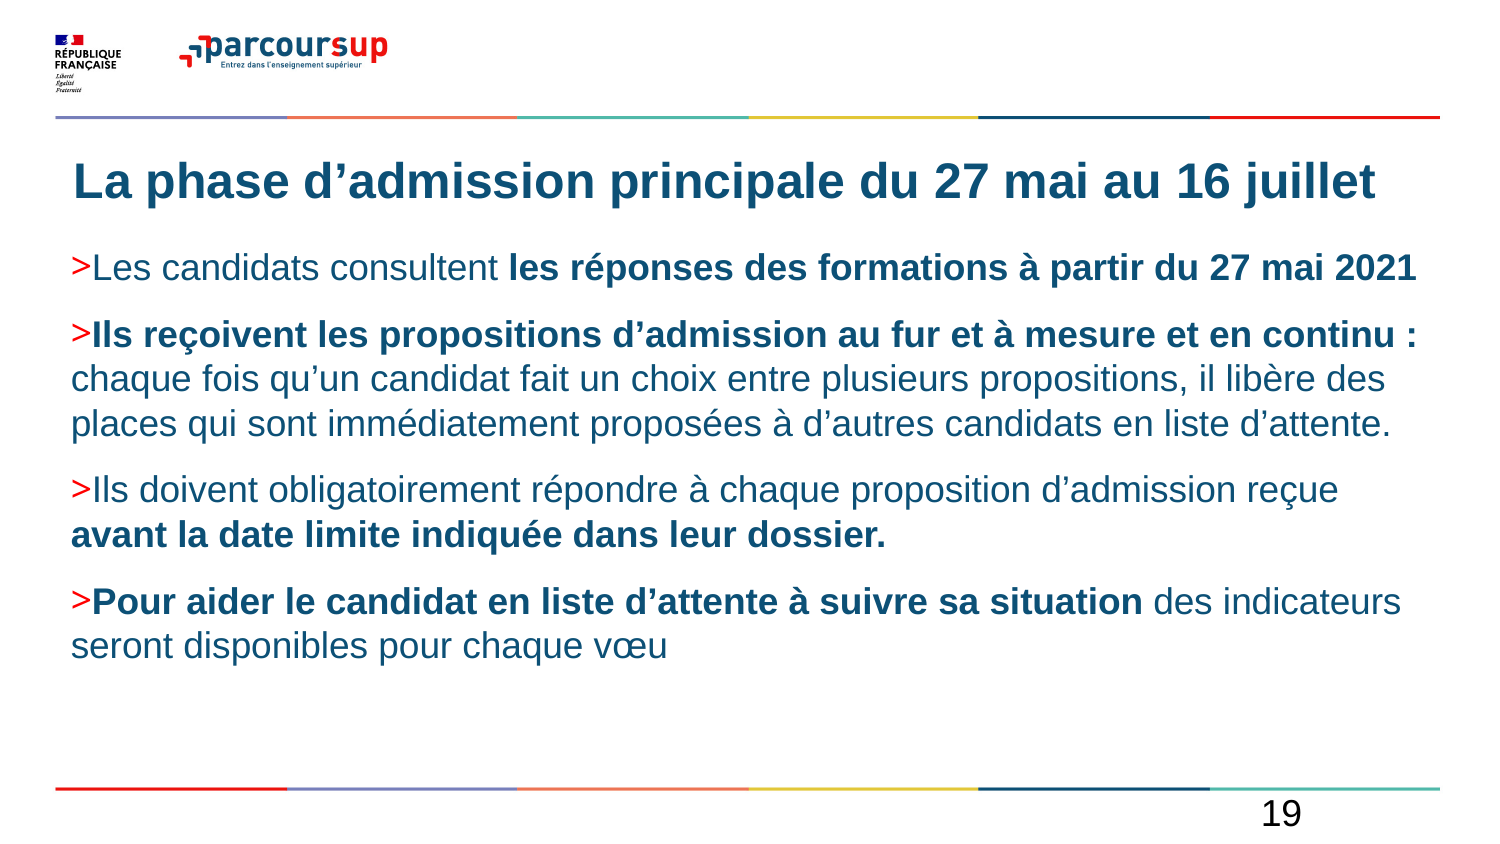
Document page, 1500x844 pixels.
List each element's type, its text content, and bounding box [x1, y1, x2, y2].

text_box [1246, 784, 1438, 844]
title La phase d’admission principale du 27 mai au 16 juillet [59, 147, 1500, 221]
list Les candidats consultent les réponses des formations à partir du 27 mai 2021 Ils reçoivent les propositions d’admission au fur et à mesure et en continu : chaque fois qu’un candidat fait un choix entre plusieurs propositions, il libère des places qui sont immédiatement proposées à d’autres candidats en liste d’attente. Ils doivent obligatoirement répondre à chaque proposition d’admission reçue avant la date limite indiquée dans leur dossier. Pour aider le candidat en liste d’attente à suivre sa situation des indicateurs seront disponibles pour chaque vœu [56, 236, 1438, 761]
